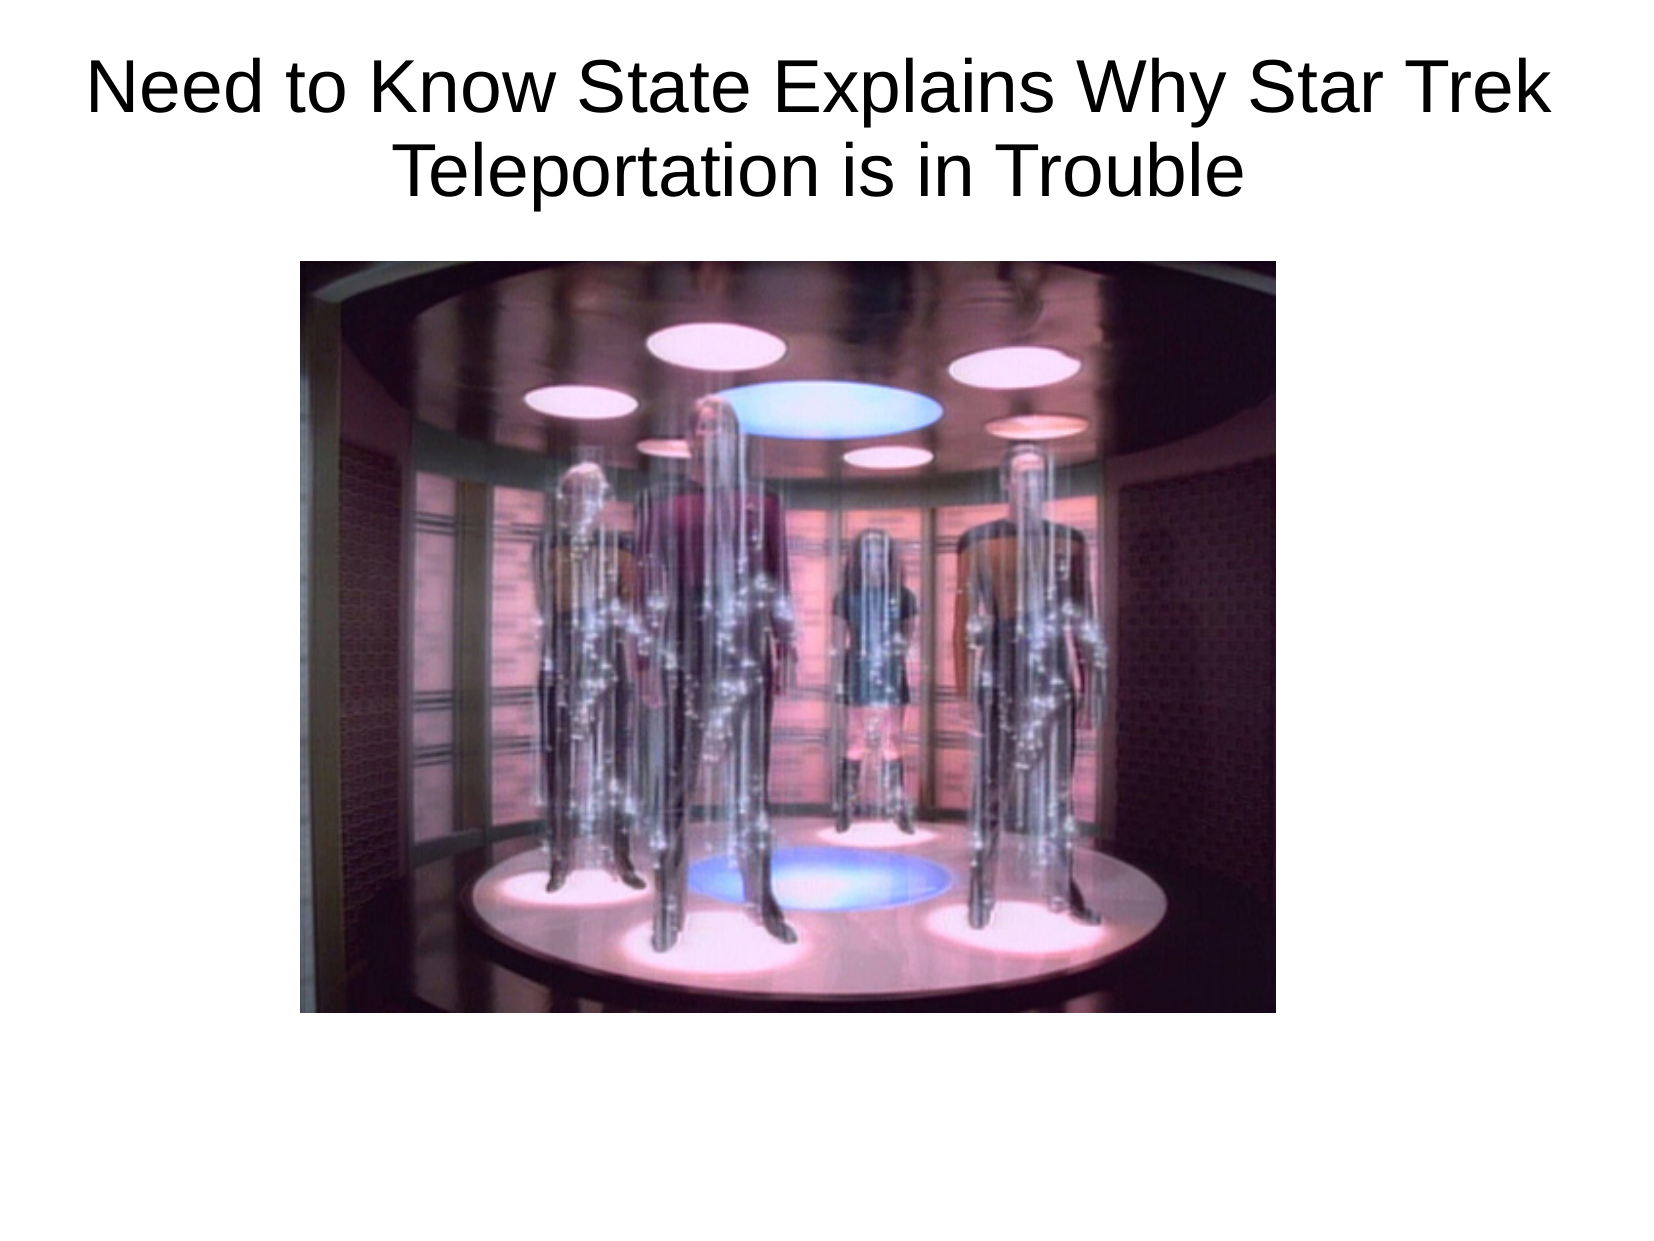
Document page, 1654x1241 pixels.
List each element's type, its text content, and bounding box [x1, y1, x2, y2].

title Need to Know State Explains Why Star Trek Teleportation is in Trouble [75, 32, 1564, 225]
picture [300, 261, 1276, 1013]
